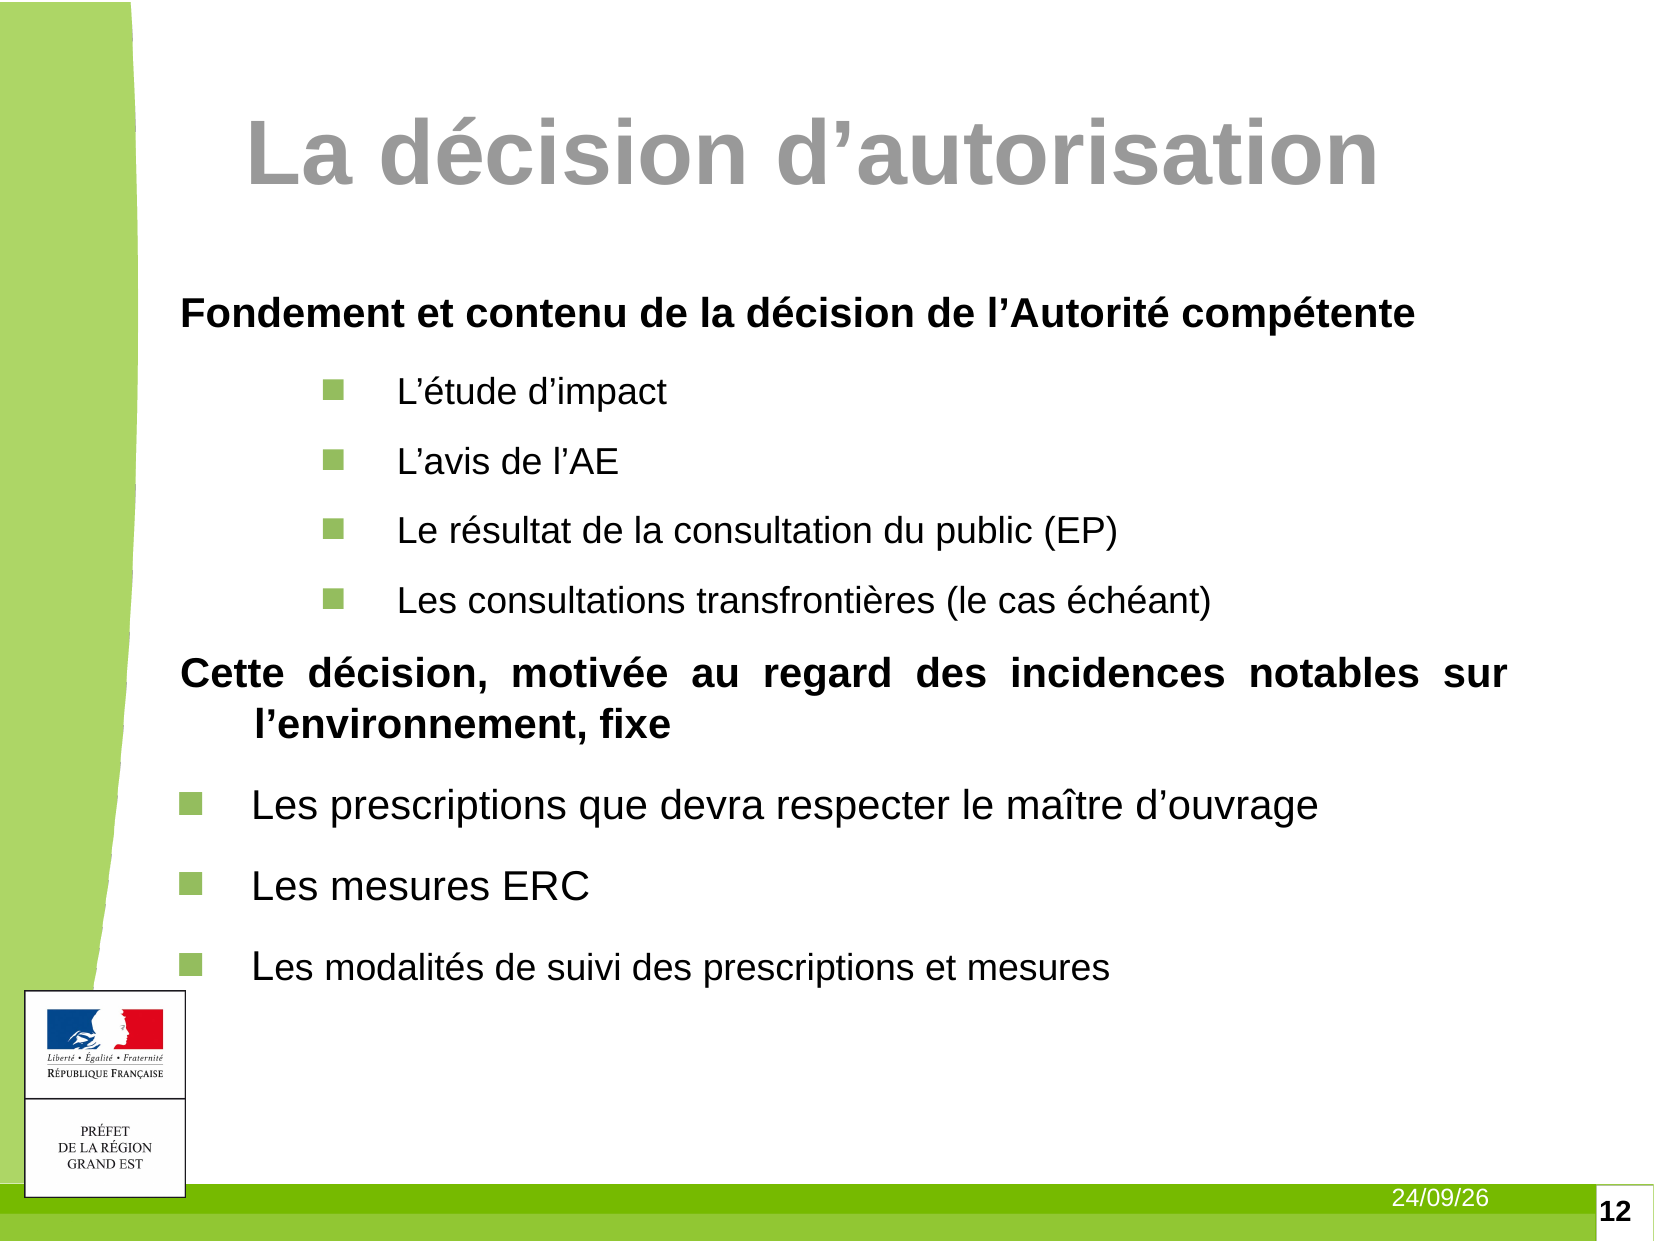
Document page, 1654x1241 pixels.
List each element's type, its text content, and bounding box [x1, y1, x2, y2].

title La décision d’autorisation [82, 49, 1571, 257]
picture [0, 2, 1654, 1241]
list Fondement et contenu de la décision de l’Autorité compétente L’étude d’impact L’avis de l’AE Le résultat de la consultation du public (EP) Les consultations transfrontières (le cas échéant) Cette décision, motivée au regard des incidences notables sur l’environnement, fixe Les prescriptions que devra respecter le maître d’ouvrage Les mesures ERC Les modalités de suivi des prescriptions et mesures [179, 290, 1509, 1010]
